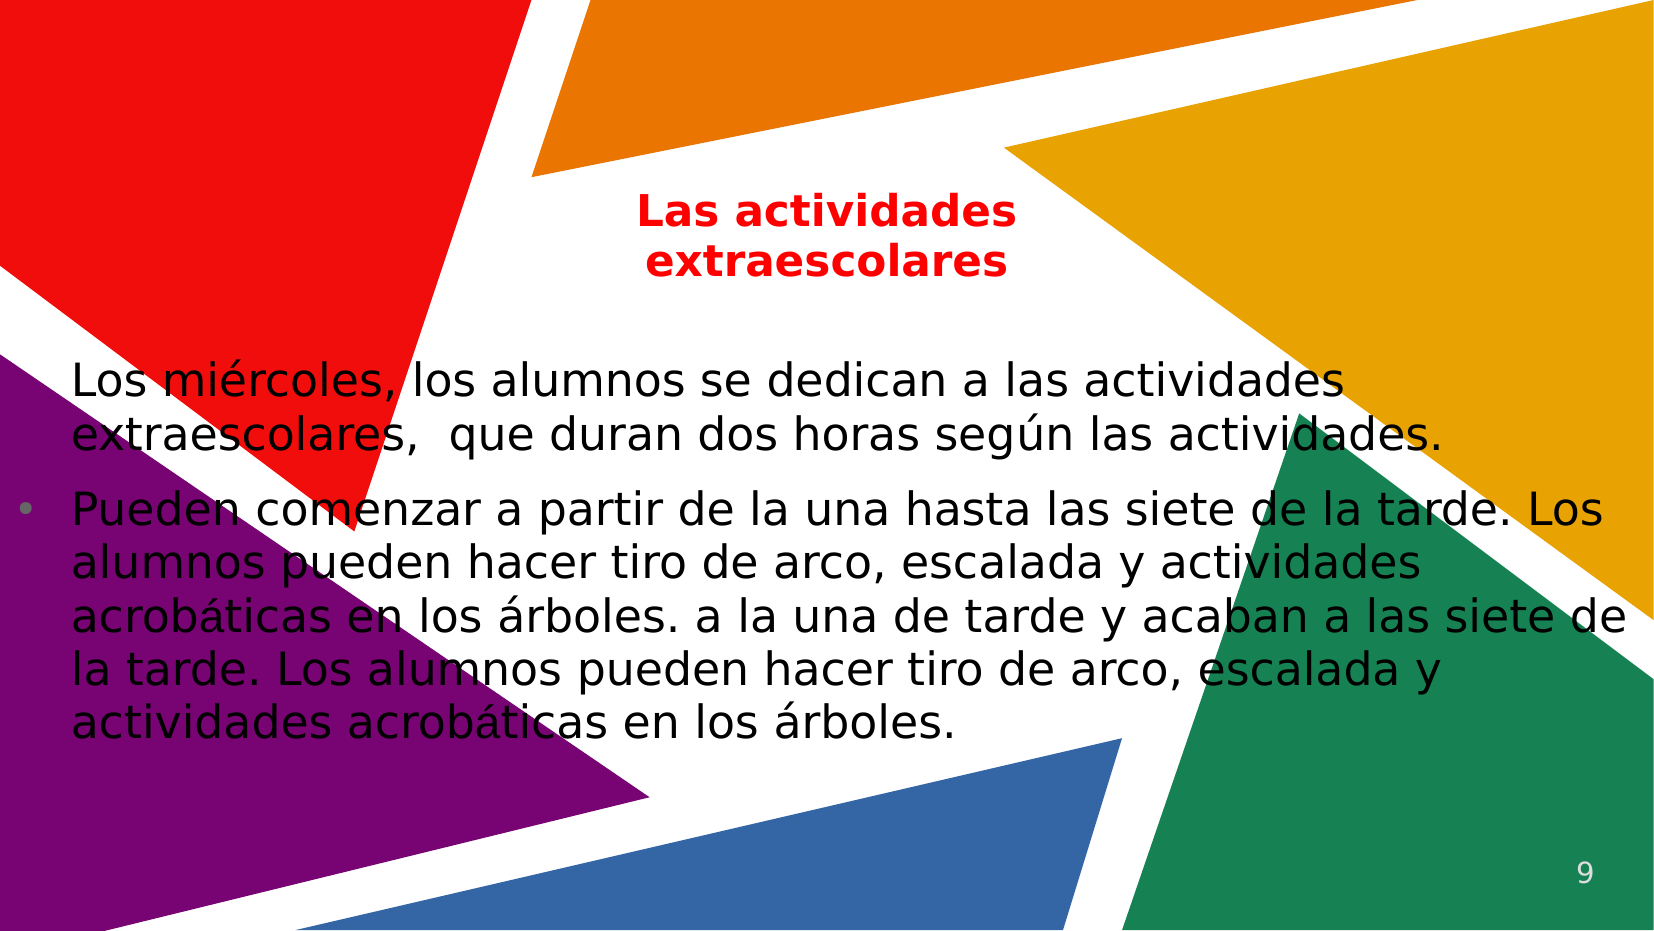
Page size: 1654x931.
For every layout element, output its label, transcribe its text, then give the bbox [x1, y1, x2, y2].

list Los miércoles, los alumnos se dedican a las actividades extraescolares, que duran dos horas según las actividades. Pueden comenzar a partir de la una hasta las siete de la tarde. Los alumnos pueden hacer tiro de arco, escalada y actividades acrobáticas en los árboles. a la una de tarde y acaban a las siete de la tarde. Los alumnos pueden hacer tiro de arco, escalada y actividades acrobáticas en los árboles. [0, 354, 1654, 916]
title Las actividades extraescolares [472, 147, 1182, 325]
